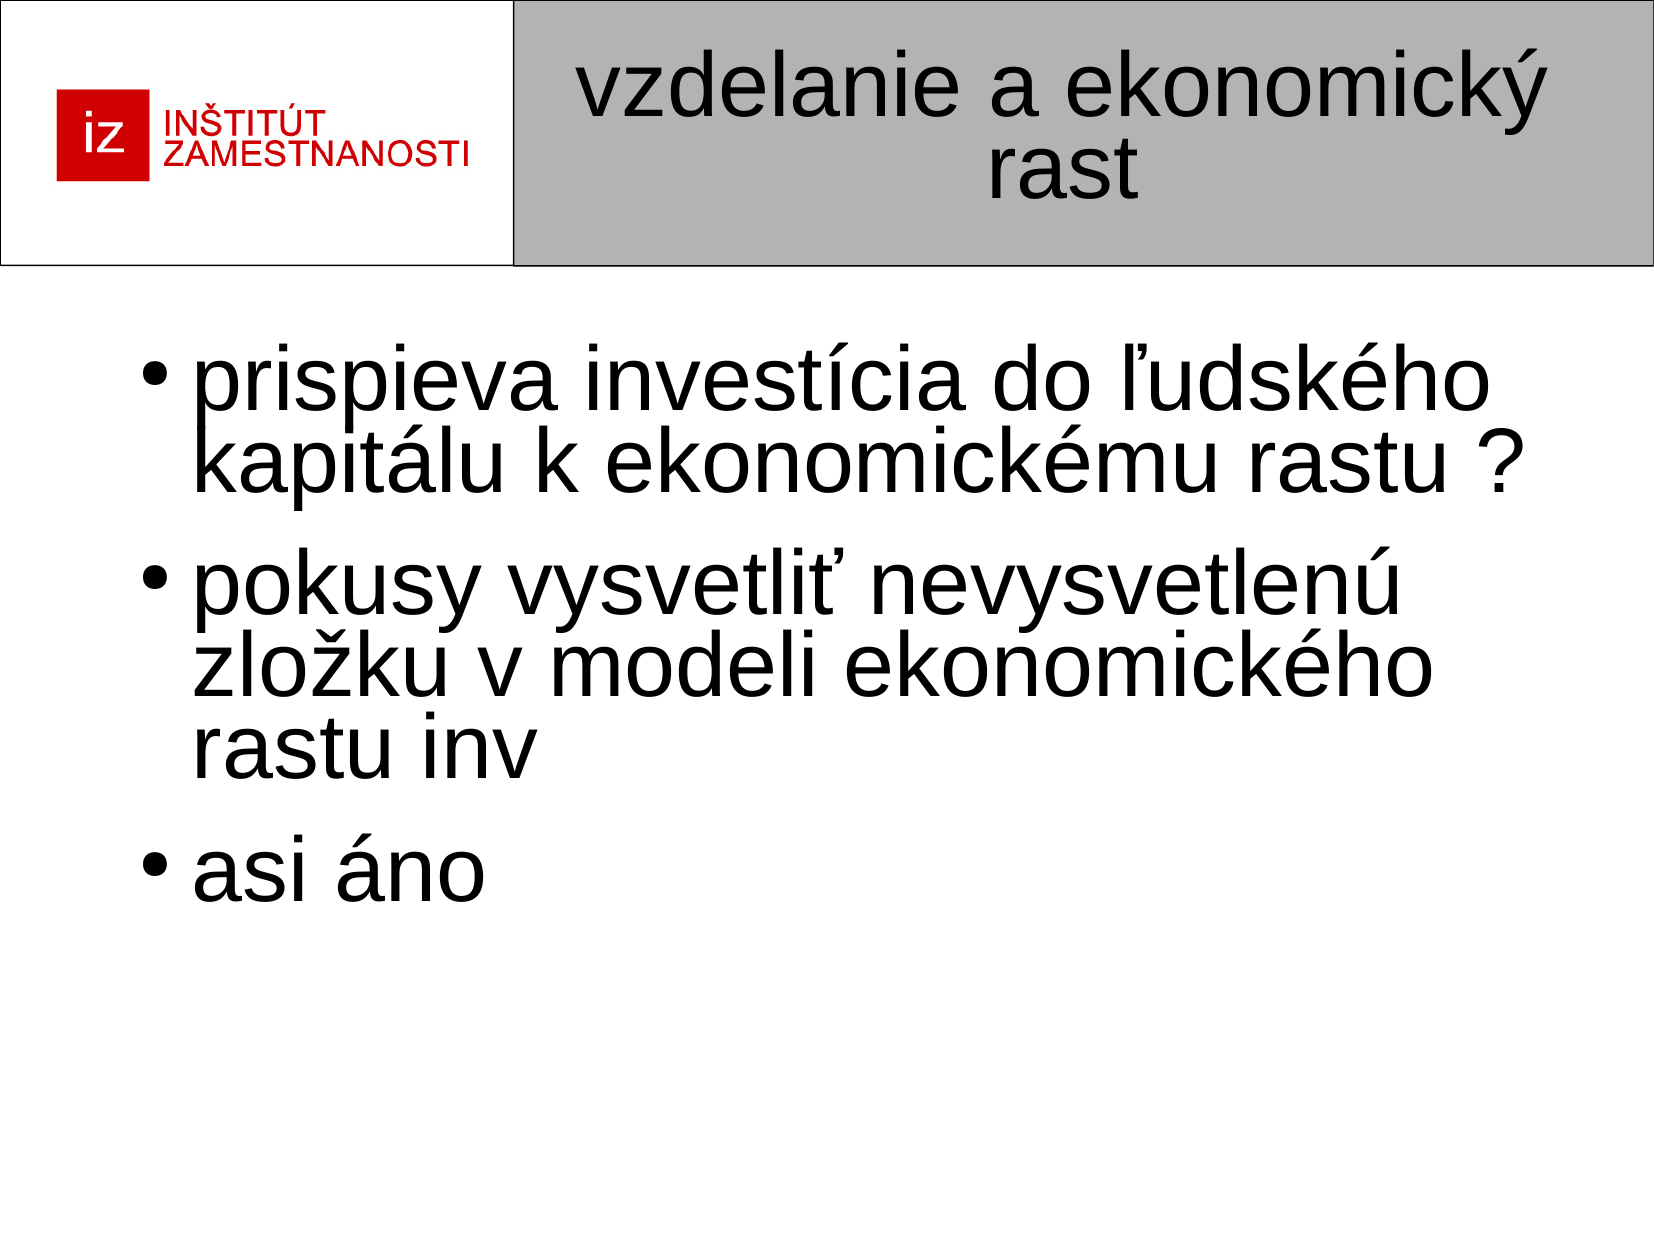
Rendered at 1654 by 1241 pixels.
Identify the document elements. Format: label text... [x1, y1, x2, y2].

title vzdelanie a ekonomický rast [561, 37, 1565, 229]
picture [5, 8, 512, 257]
list prispieva investícia do ľudského kapitálu k ekonomickému rastu ? pokusy vysvetliť nevysvetlenú zložku v modeli ekonomického rastu inv asi áno [121, 344, 1533, 1112]
